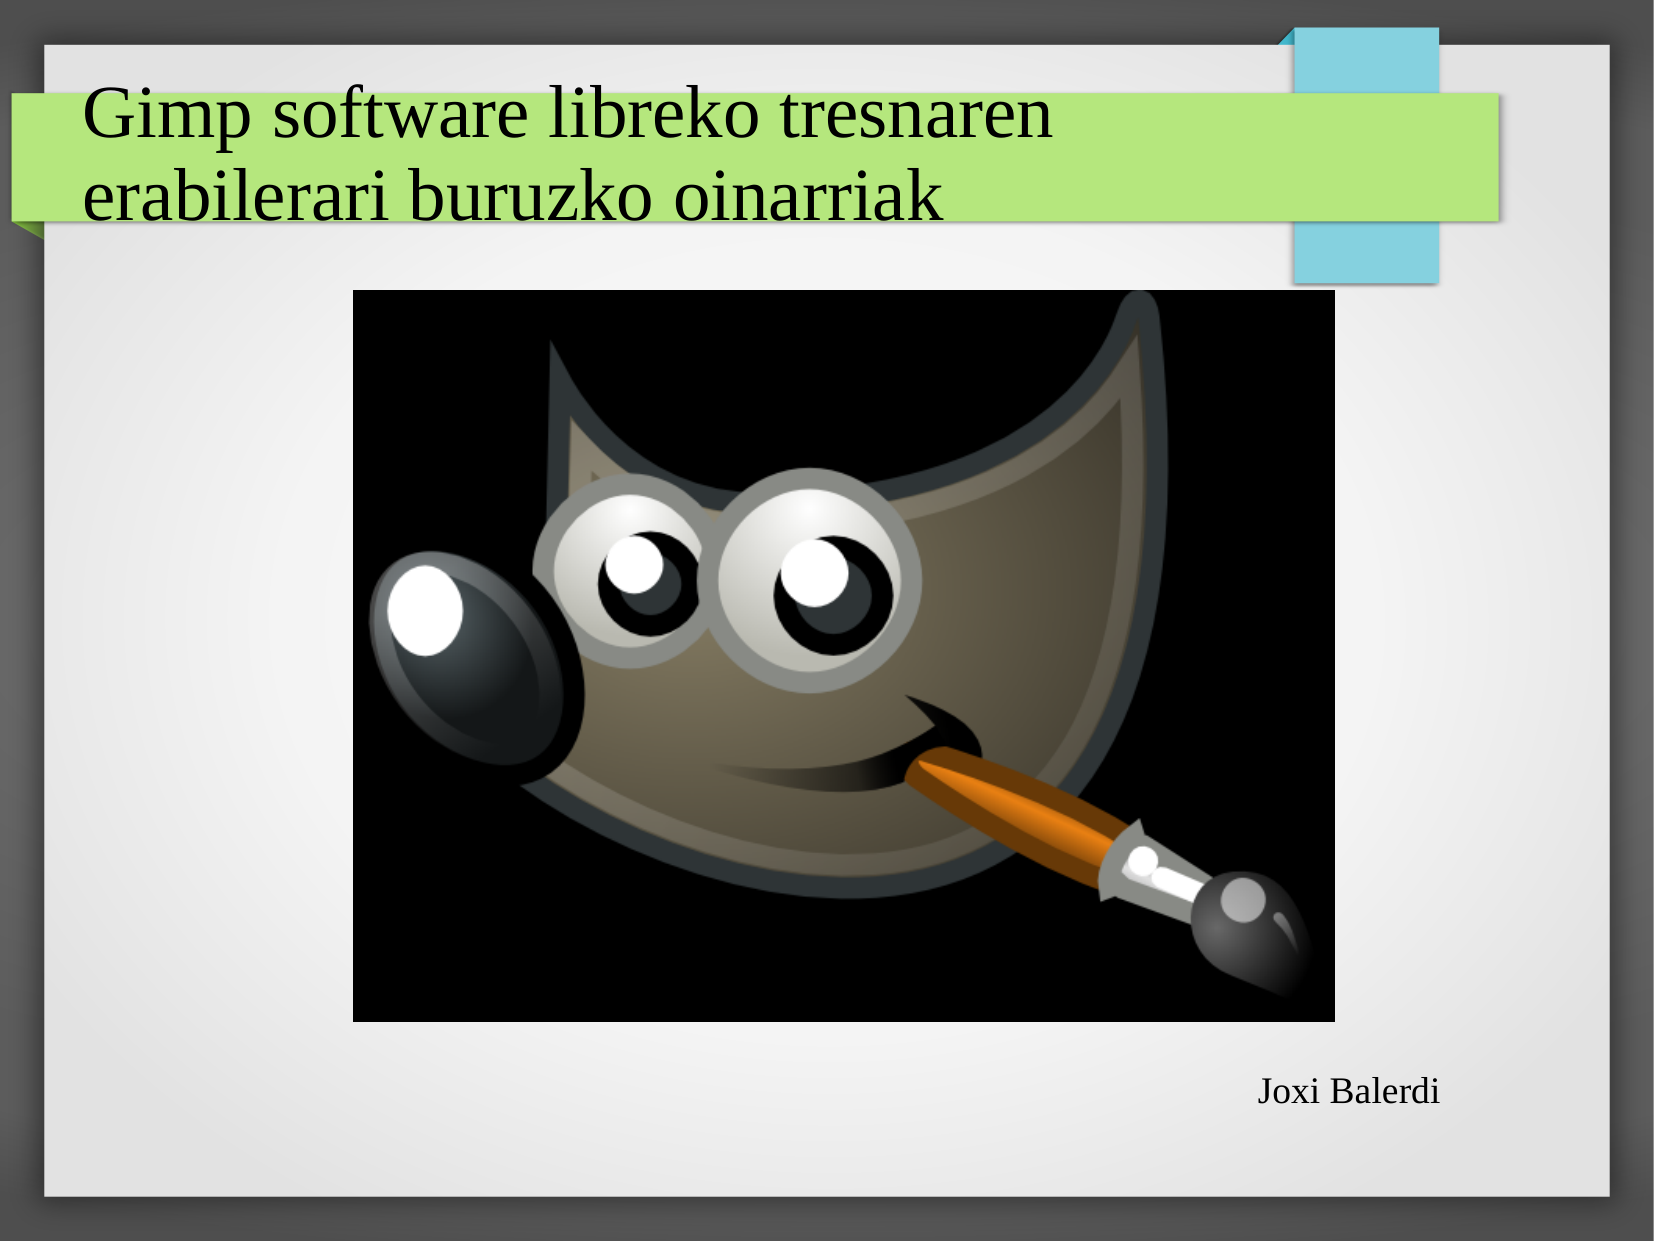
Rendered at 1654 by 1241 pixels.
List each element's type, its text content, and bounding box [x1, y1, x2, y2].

text_box Joxi Balerdi [1233, 1062, 1536, 1134]
picture [0, 0, 1654, 1241]
title Gimp software libreko tresnaren erabilerari buruzko oinarriak [82, 70, 1264, 237]
